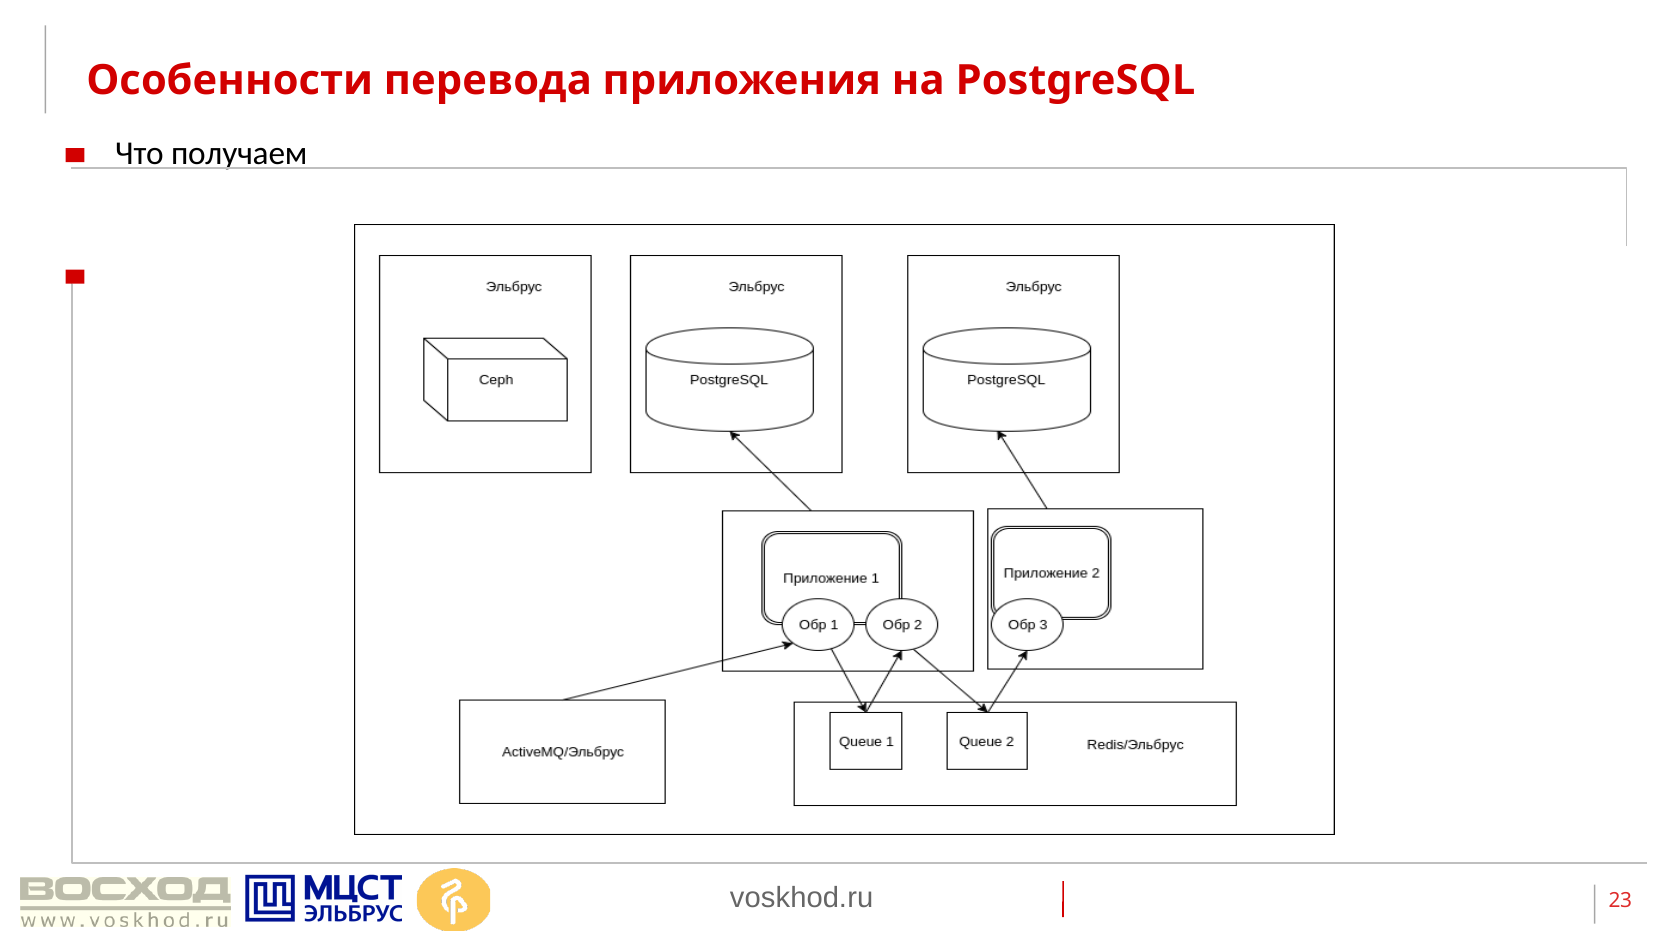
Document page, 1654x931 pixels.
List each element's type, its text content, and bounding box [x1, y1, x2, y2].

text_box Что получаем [100, 123, 1634, 179]
text_box Что получаем [100, 169, 1626, 179]
picture [416, 868, 491, 931]
title Особенности перевода приложения на PostgreSQL [71, 45, 1560, 133]
text_box [65, 269, 85, 284]
slide_number <number> [1267, 884, 1647, 918]
picture [242, 874, 402, 922]
picture [354, 224, 1335, 835]
text_box [65, 148, 85, 163]
picture [20, 877, 231, 927]
